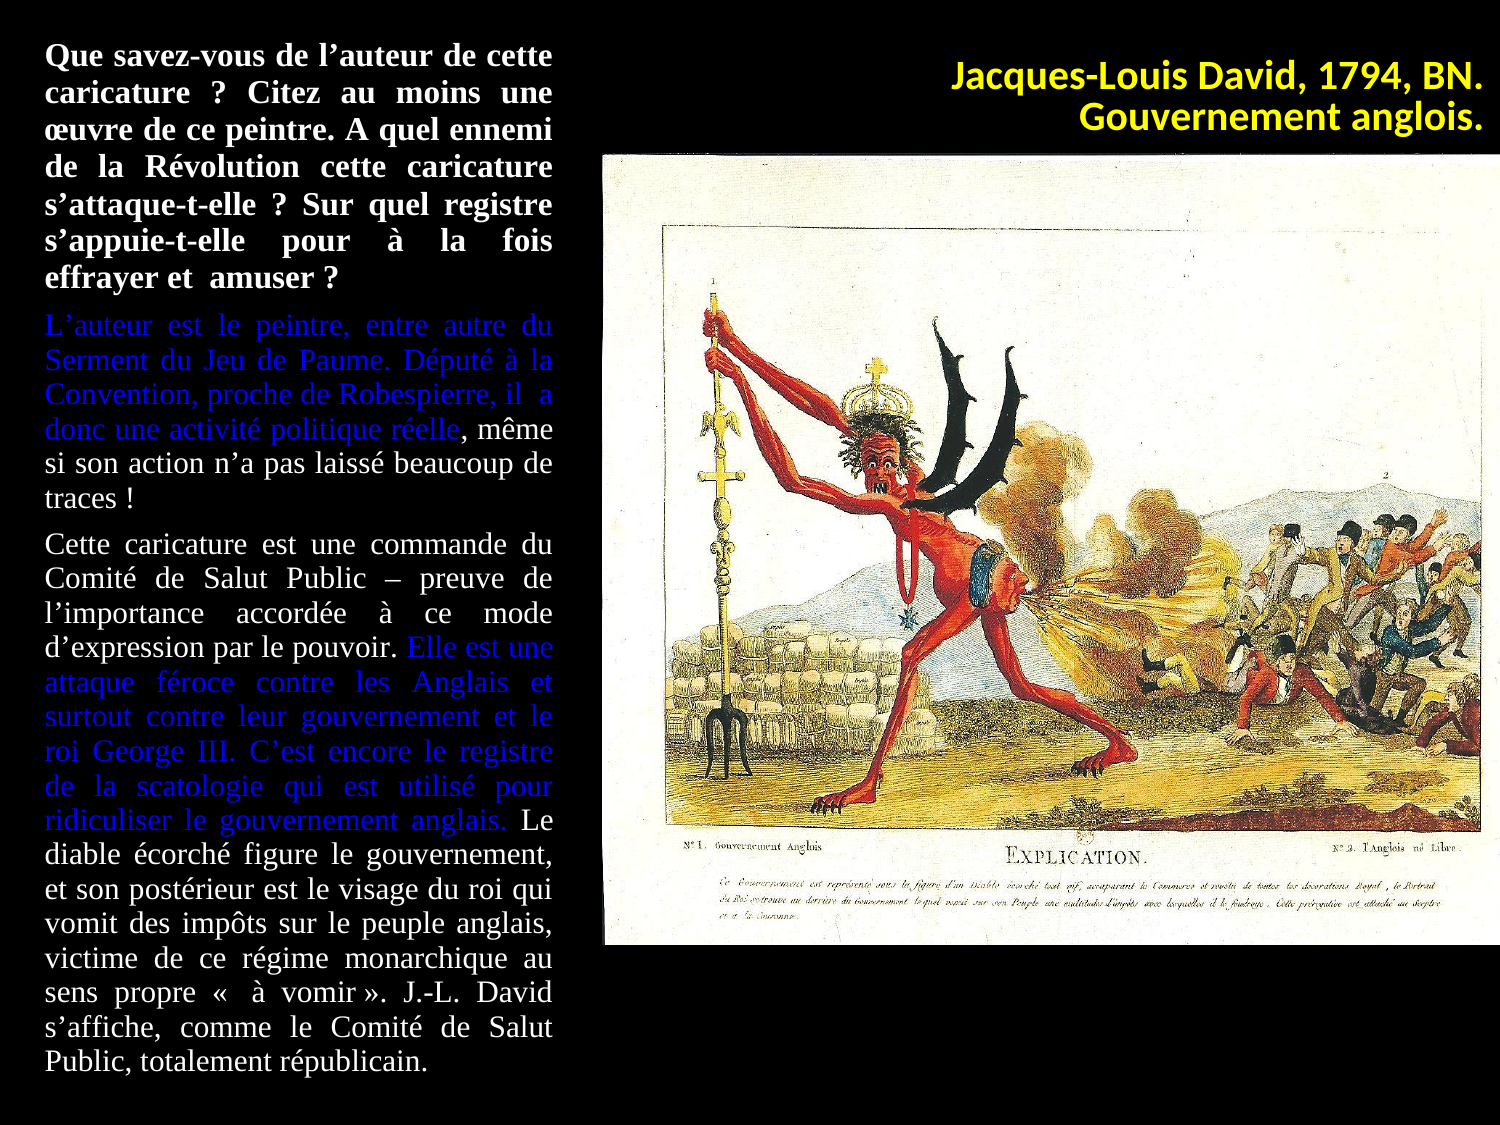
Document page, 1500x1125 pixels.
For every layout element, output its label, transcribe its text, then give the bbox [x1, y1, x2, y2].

text_box Jacques-Louis David, 1794, BN. Gouvernement anglois. [915, 44, 1500, 149]
text_box Que savez-vous de l’auteur de cette caricature ? Citez au moins une œuvre de ce peintre. A quel ennemi de la Révolution cette caricature s’attaque-t-elle ? Sur quel registre s’appuie-t-elle pour à la fois effrayer et amuser ? L’auteur est le peintre, entre autre du Serment du Jeu de Paume. Député à la Convention, proche de Robespierre, il a donc une activité politique réelle, même si son action n’a pas laissé beaucoup de traces ! Cette caricature est une commande du Comité de Salut Public – preuve de l’importance accordée à ce mode d’expression par le pouvoir. Elle est une attaque féroce contre les Anglais et surtout contre leur gouvernement et le roi George III. C’est encore le registre de la scatologie qui est utilisé pour ridiculiser le gouvernement anglais. Le diable écorché figure le gouvernement, et son postérieur est le visage du roi qui vomit des impôts sur le peuple anglais, victime de ce régime monarchique au sens propre « à vomir ». J.-L. David s’affiche, comme le Comité de Salut Public, totalement républicain. [29, 29, 569, 1006]
picture [602, 153, 1500, 945]
